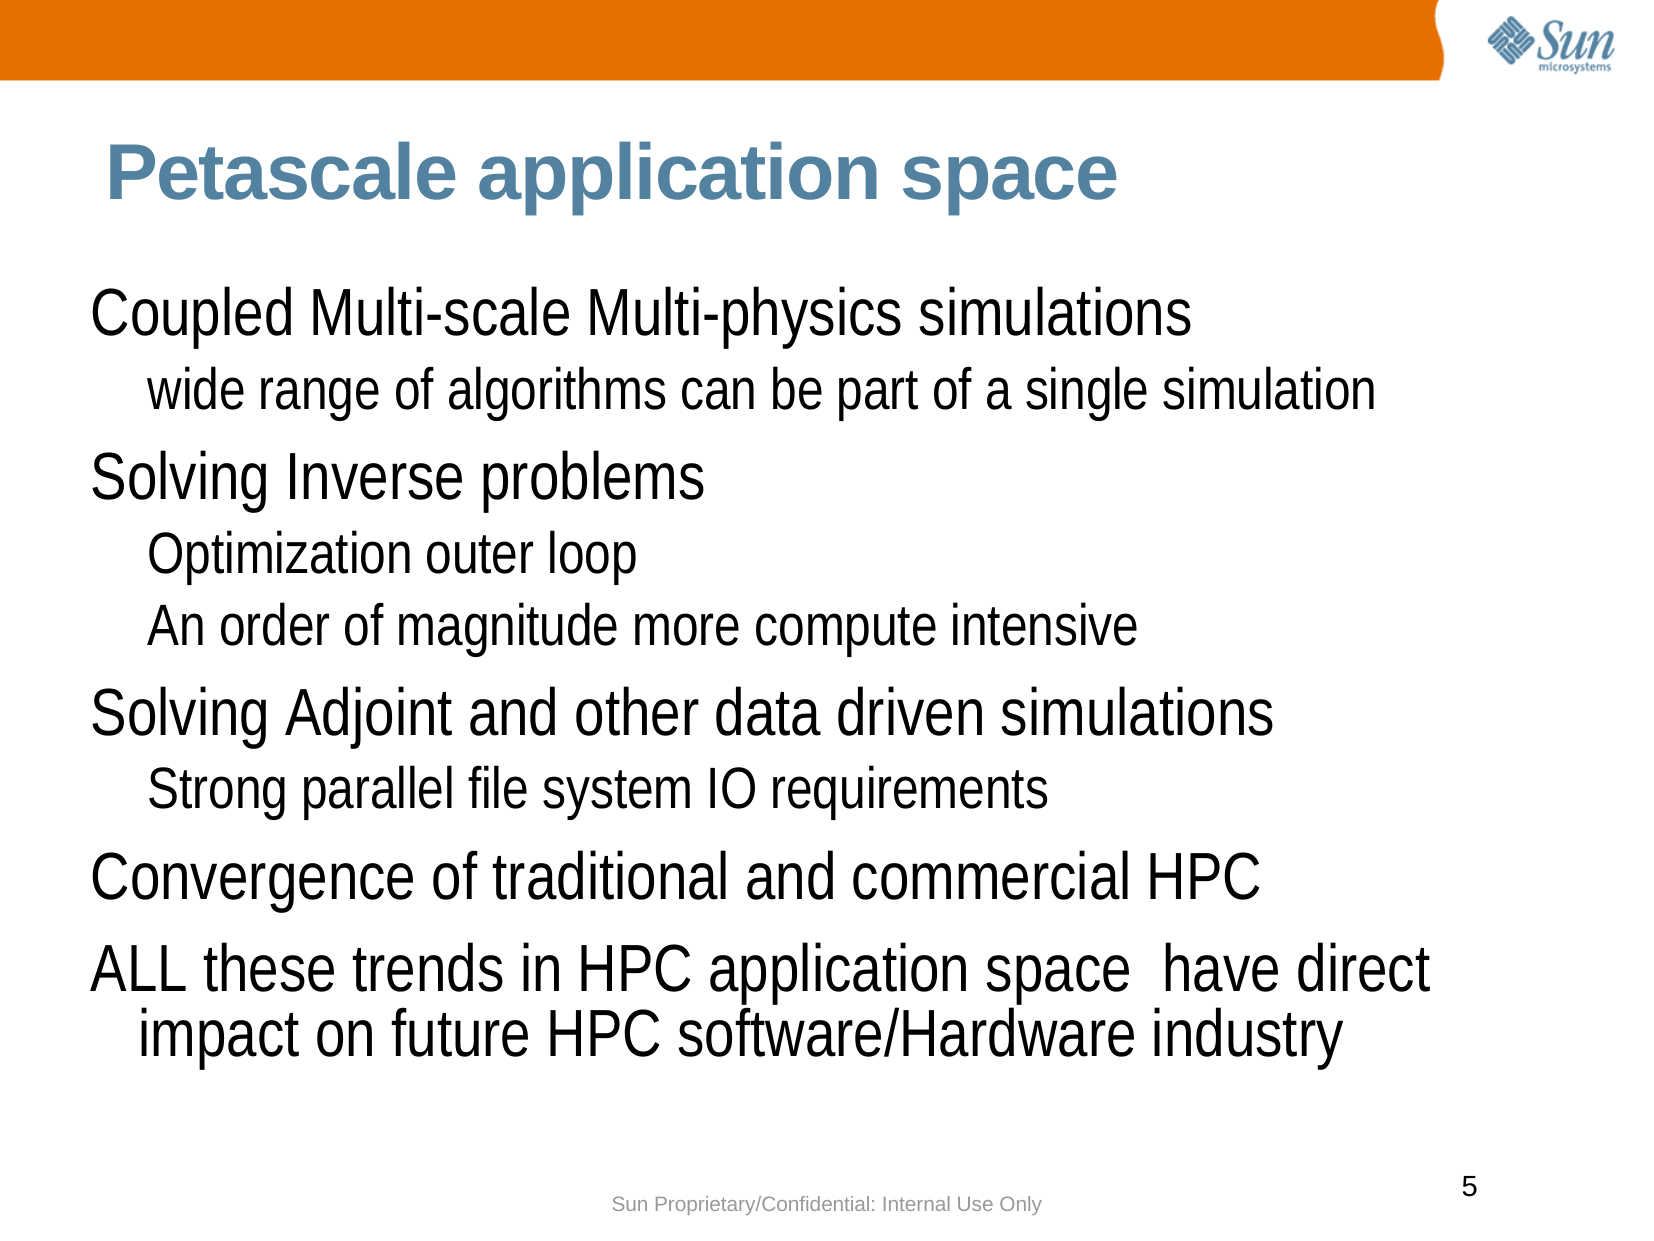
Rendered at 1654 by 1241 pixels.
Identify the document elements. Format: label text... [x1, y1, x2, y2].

title Petascale application space [82, 135, 1585, 251]
picture [0, 0, 1654, 83]
list Coupled Multi-scale Multi-physics simulations wide range of algorithms can be part of a single simulation Solving Inverse problems Optimization outer loop An order of magnitude more compute intensive Solving Adjoint and other data driven simulations Strong parallel file system IO requirements Convergence of traditional and commercial HPC ALL these trends in HPC application space have direct impact on future HPC software/Hardware industry [71, 283, 1545, 1121]
